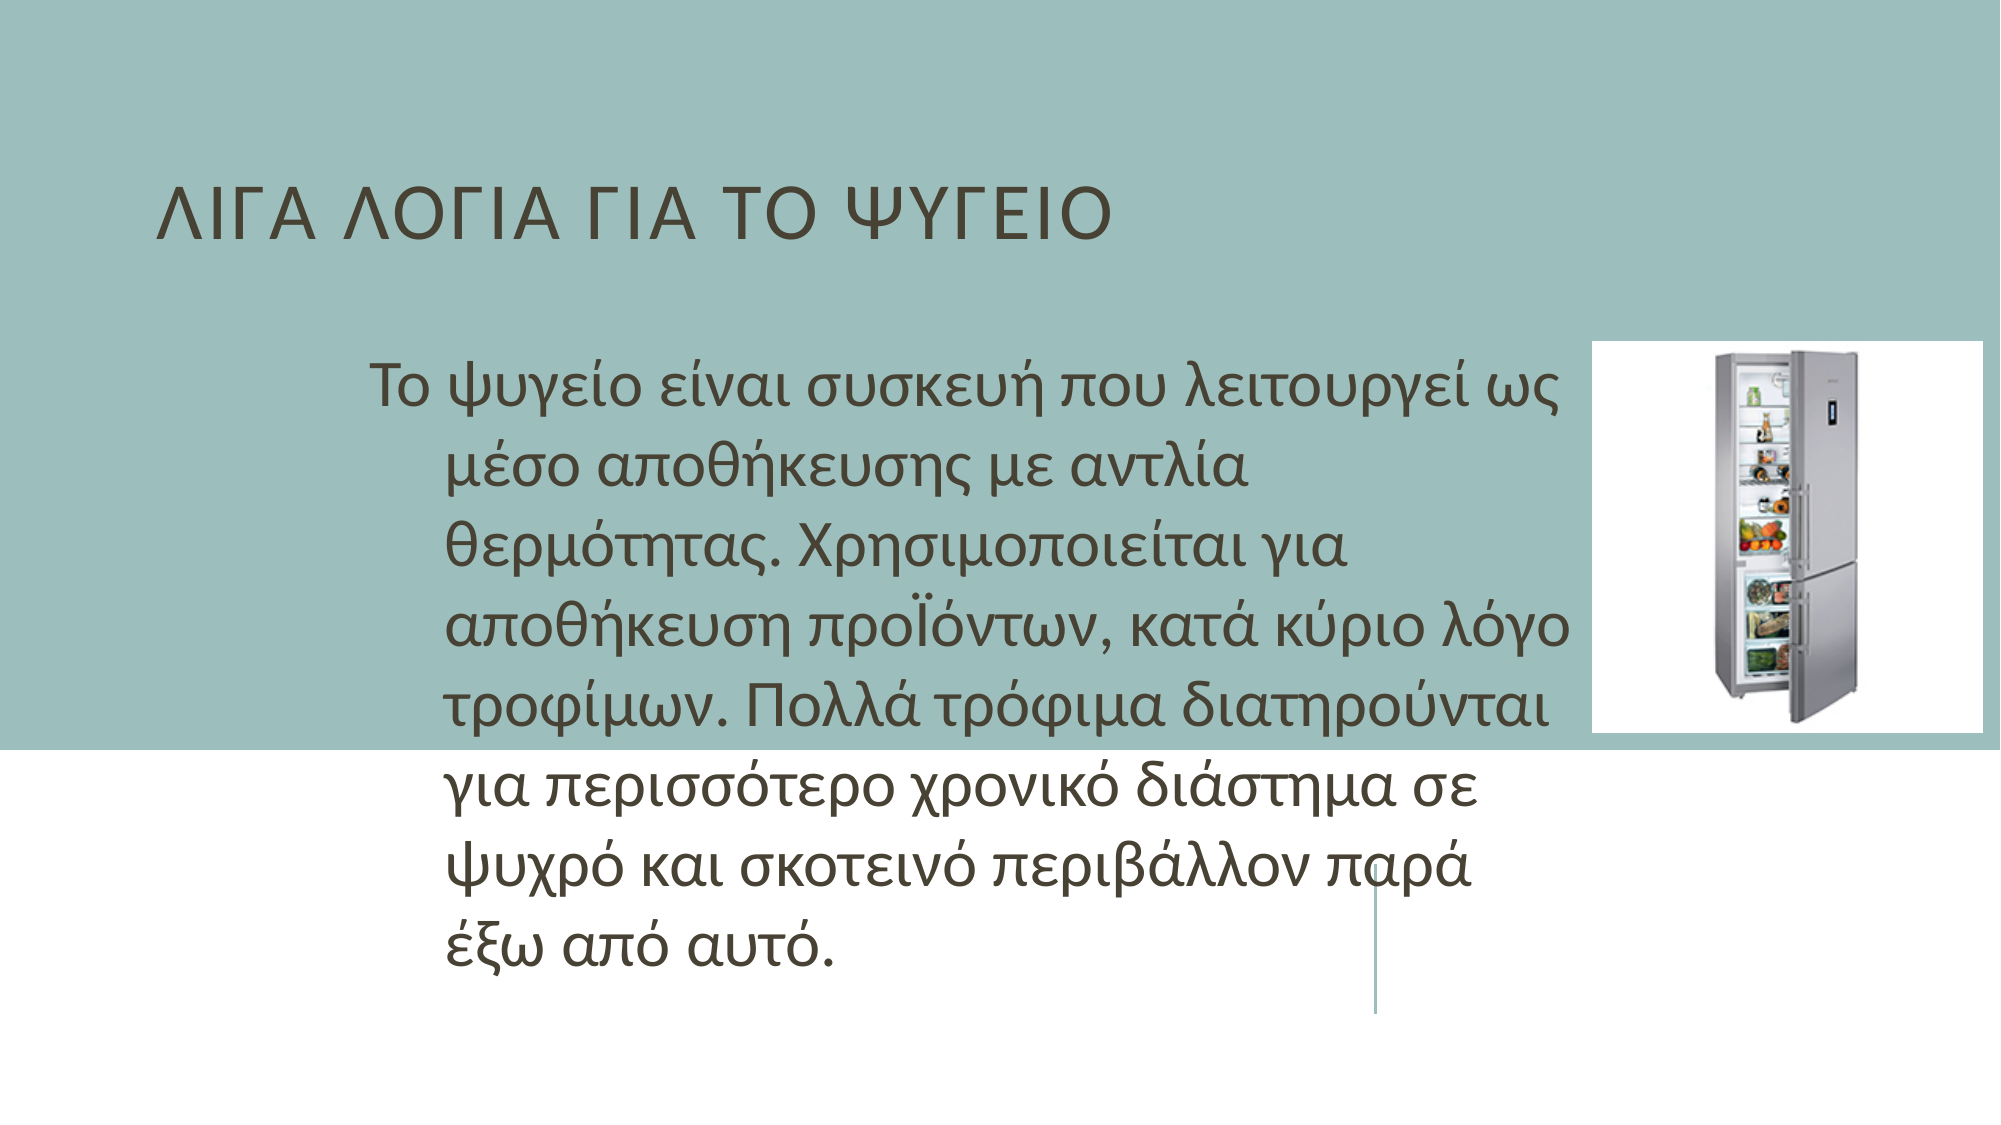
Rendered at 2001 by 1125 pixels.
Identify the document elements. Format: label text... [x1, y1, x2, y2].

title ΛΙγα ΛΟγια για το ψυγεΙο [141, 156, 1455, 275]
picture [1592, 341, 1983, 733]
subtitle Το ψυγείο είναι συσκευή που λειτουργεί ως μέσο αποθήκευσης με αντλία θερμότητας. Χρησιμοποιείται για αποθήκευση προΪόντων, κατά κύριο λόγο τροφίμων. Πολλά τρόφιμα διατηρούνται για περισσότερο χρονικό διάστημα σε ψυχρό και σκοτεινό περιβάλλον παρά έξω από αυτό. [279, 215, 1593, 1104]
